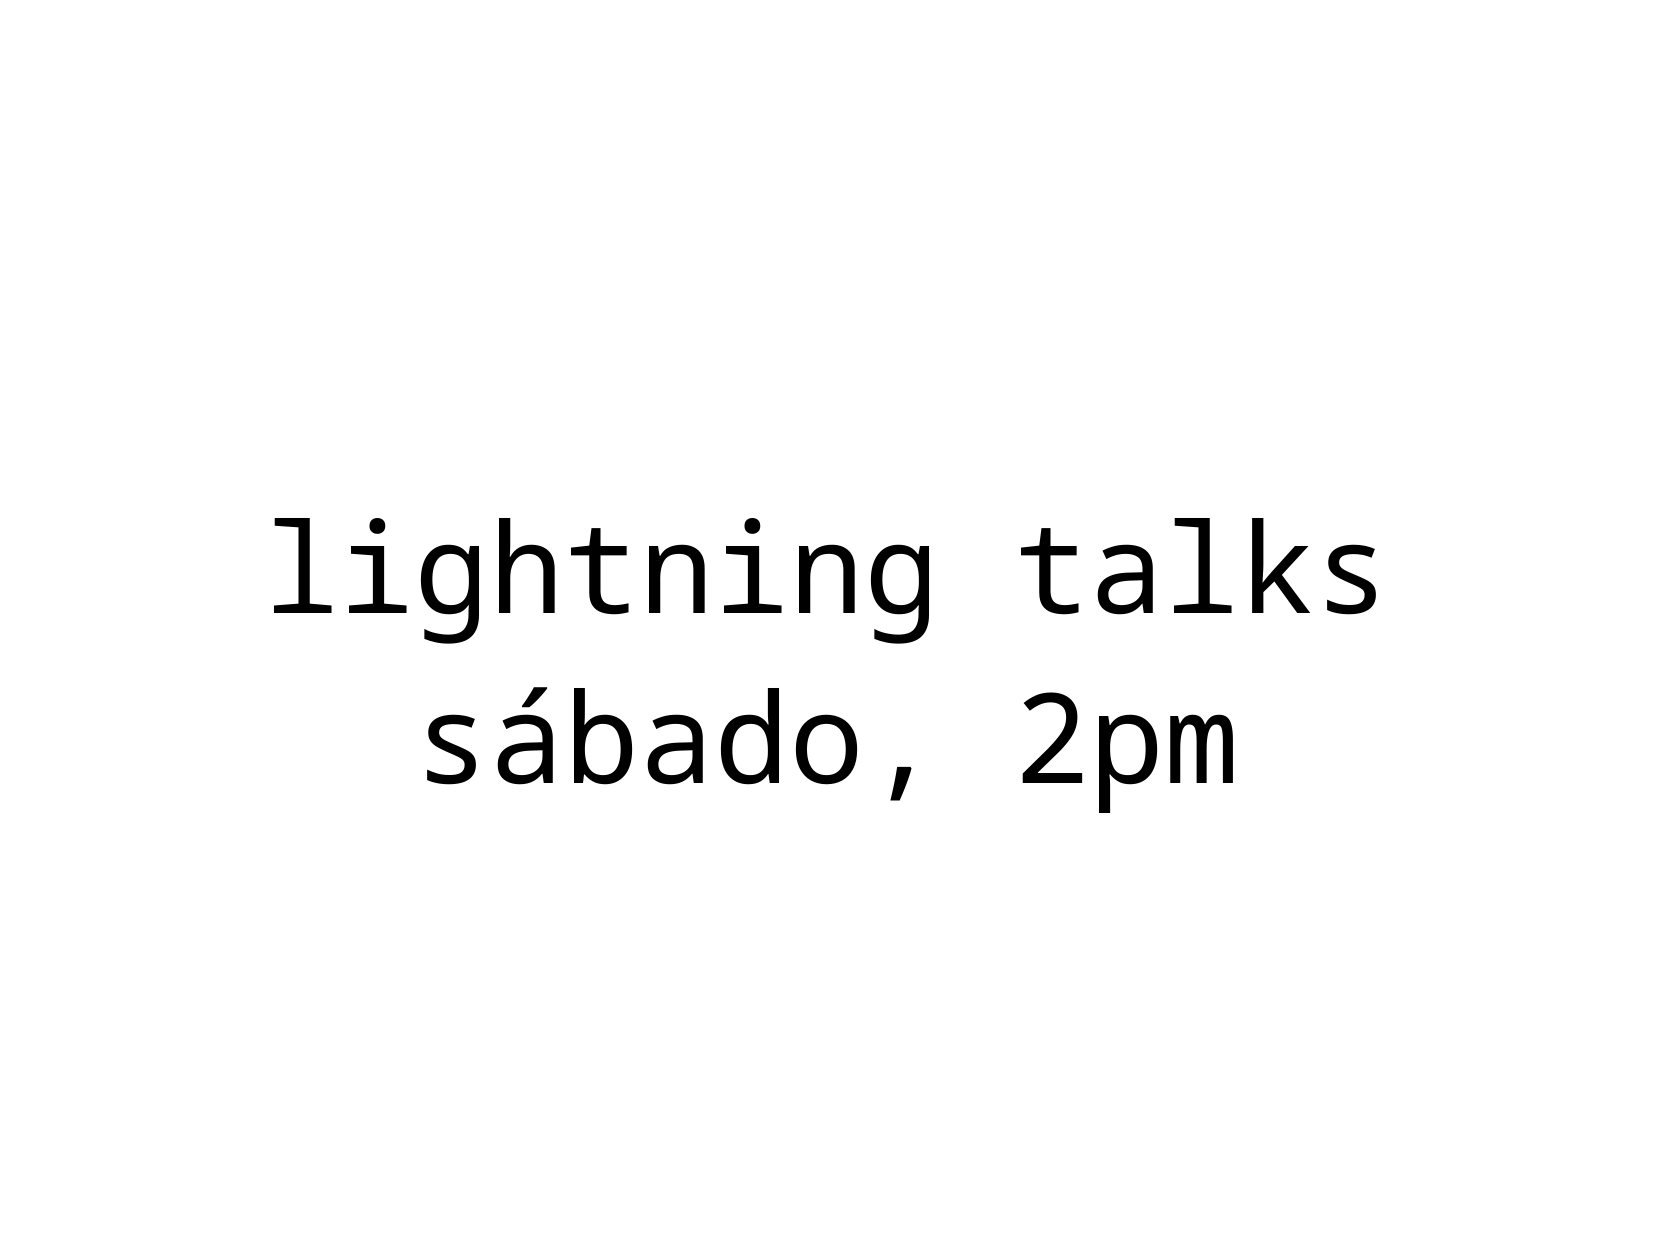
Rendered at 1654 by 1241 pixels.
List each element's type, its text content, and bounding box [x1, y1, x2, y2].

subtitle lightning talks sábado, 2pm [82, 290, 1571, 1010]
